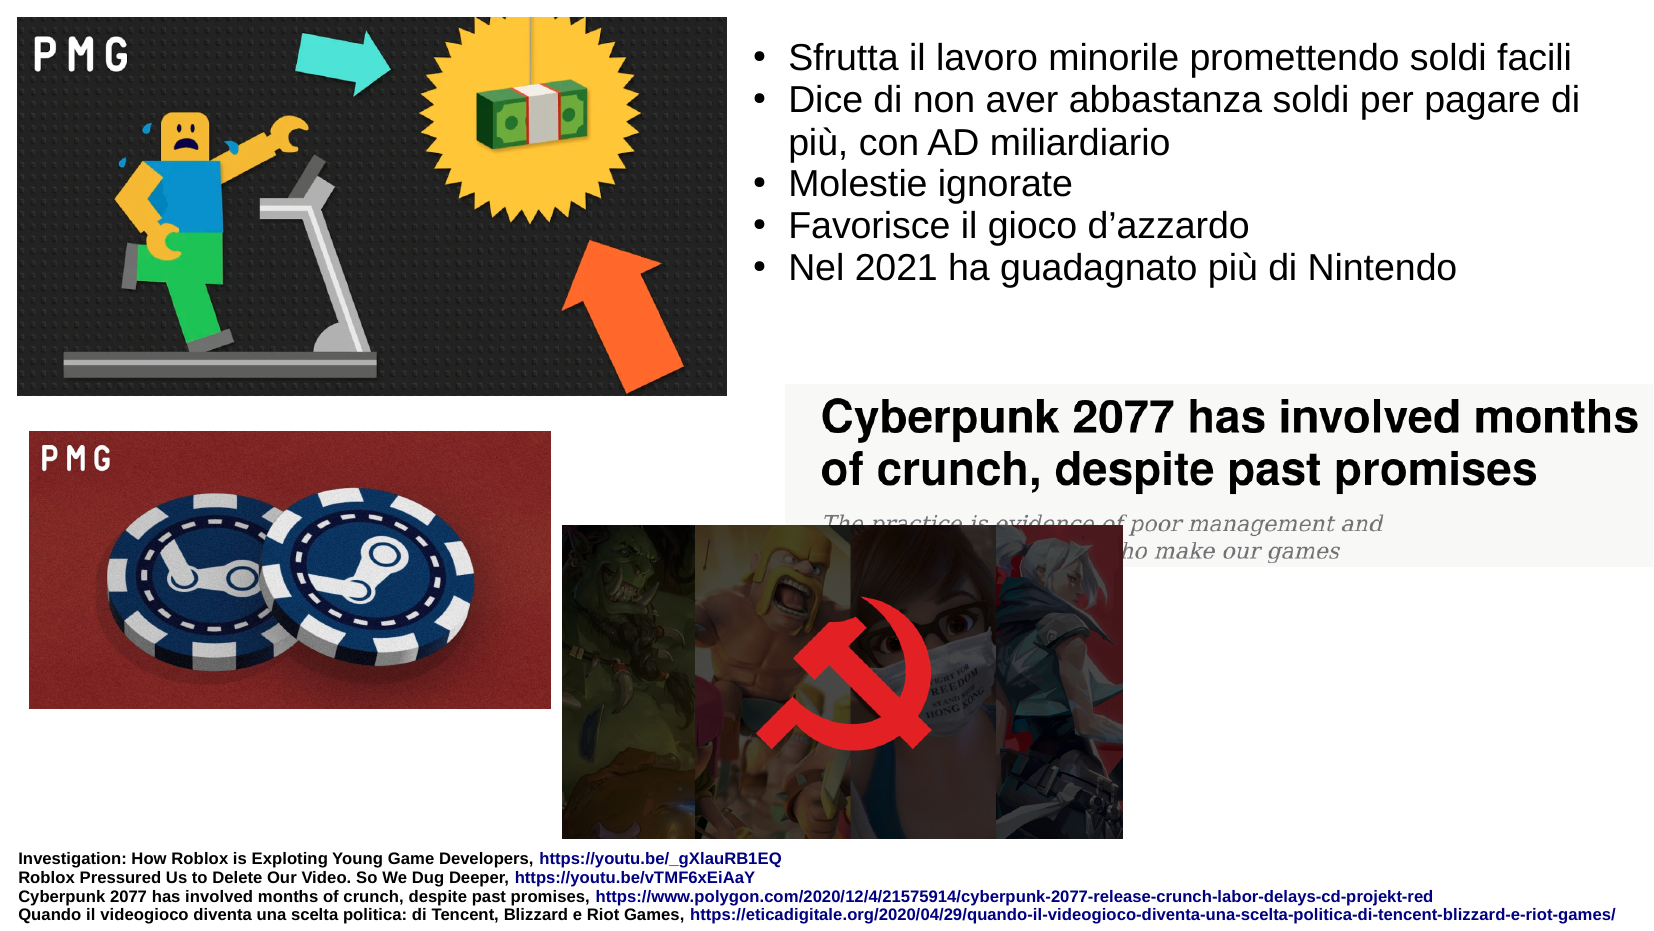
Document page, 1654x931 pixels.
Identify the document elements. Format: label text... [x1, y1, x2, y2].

text_box Sfrutta il lavoro minorile promettendo soldi facili Dice di non aver abbastanza soldi per pagare di più, con AD miliardiario Molestie ignorate Favorisce il gioco d’azzardo Nel 2021 ha guadagnato più di Nintendo [738, 29, 1625, 297]
picture [17, 17, 727, 396]
picture [29, 431, 551, 709]
text_box Investigation: How Roblox is Exploting Young Game Developers, https://youtu.be/_gXlauRB1EQ Roblox Pressured Us to Delete Our Video. So We Dug Deeper, https://youtu.be/vTMF6xEiAaY Cyberpunk 2077 has involved months of crunch, despite past promises, https://www.polygon.com/2020/12/4/21575914/cyberpunk-2077-release-crunch-labor-delays-cd-projekt-red Quando il videogioco diventa una scelta politica: di Tencent, Blizzard e Riot Games, https://eticadigitale.org/2020/04/29/quando-il-videogioco-diventa-una-scelta-politica-di-tencent-blizzard-e-riot-games/ [3, 841, 1654, 931]
picture [562, 384, 1654, 839]
